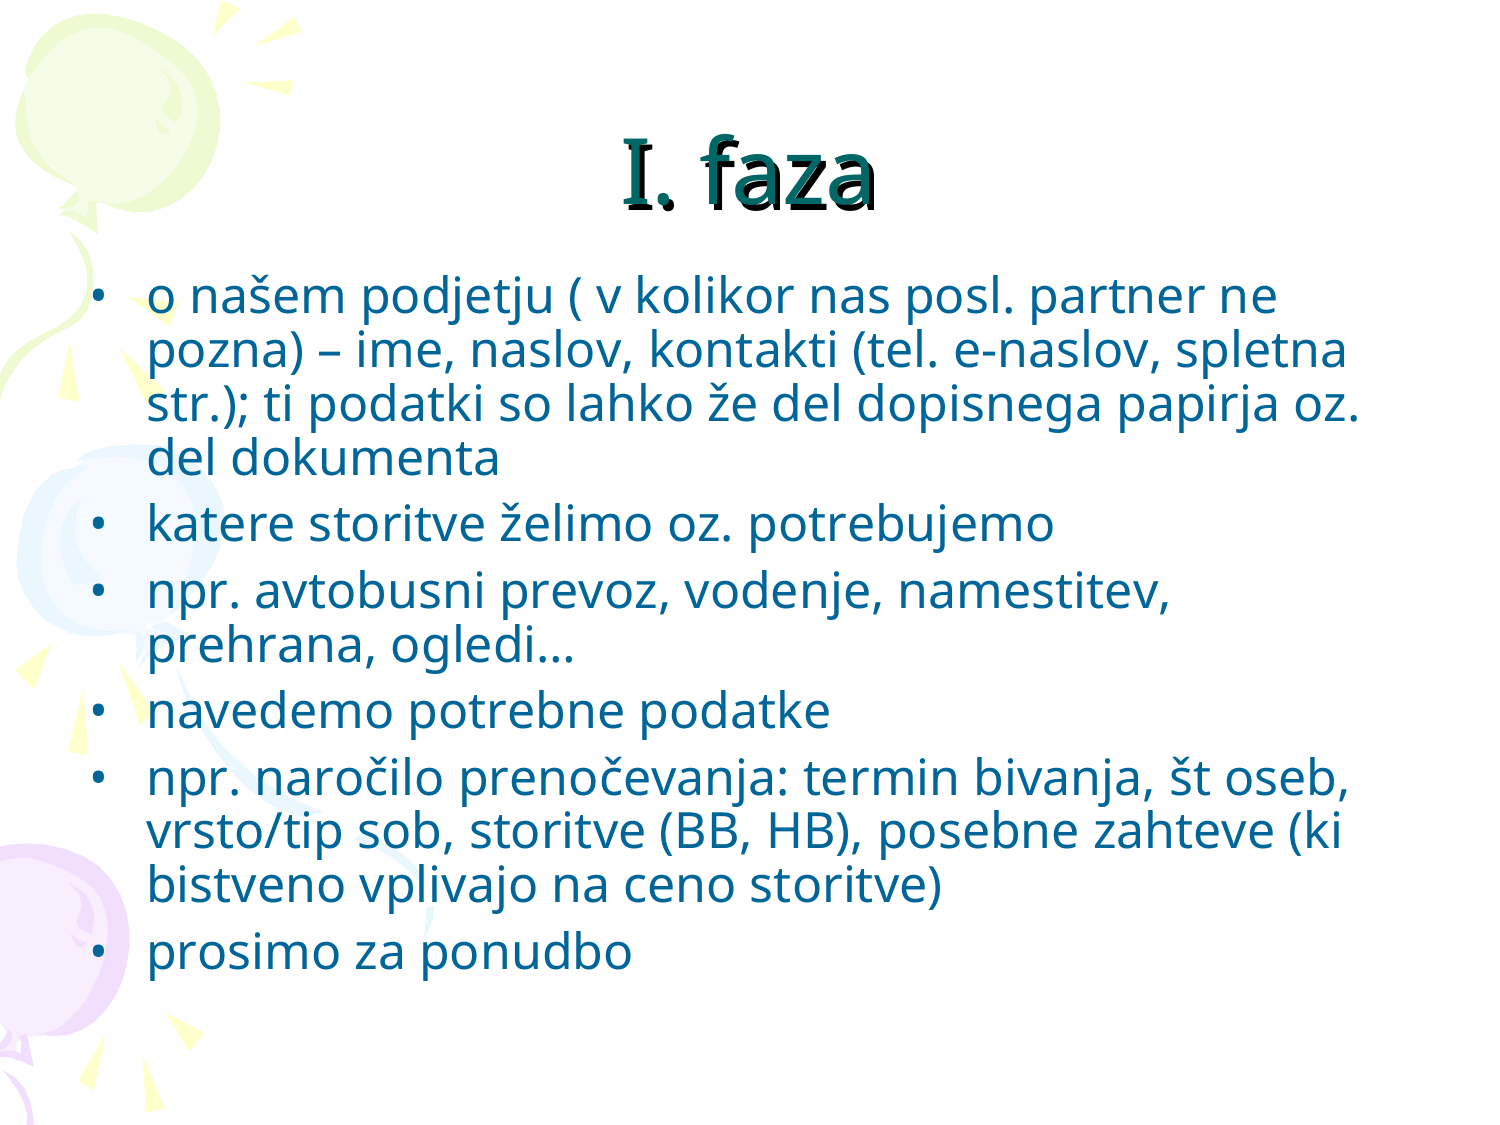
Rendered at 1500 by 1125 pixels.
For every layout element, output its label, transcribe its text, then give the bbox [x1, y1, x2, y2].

list o našem podjetju ( v kolikor nas posl. partner ne pozna) – ime, naslov, kontakti (tel. e-naslov, spletna str.); ti podatki so lahko že del dopisnega papirja oz. del dokumenta katere storitve želimo oz. potrebujemo npr. avtobusni prevoz, vodenje, namestitev, prehrana, ogledi… navedemo potrebne podatke npr. naročilo prenočevanja: termin bivanja, št oseb, vrsto/tip sob, storitve (BB, HB), posebne zahteve (ki bistveno vplivajo na ceno storitve) prosimo za ponudbo [75, 262, 1426, 994]
title I. faza [72, 16, 1426, 233]
